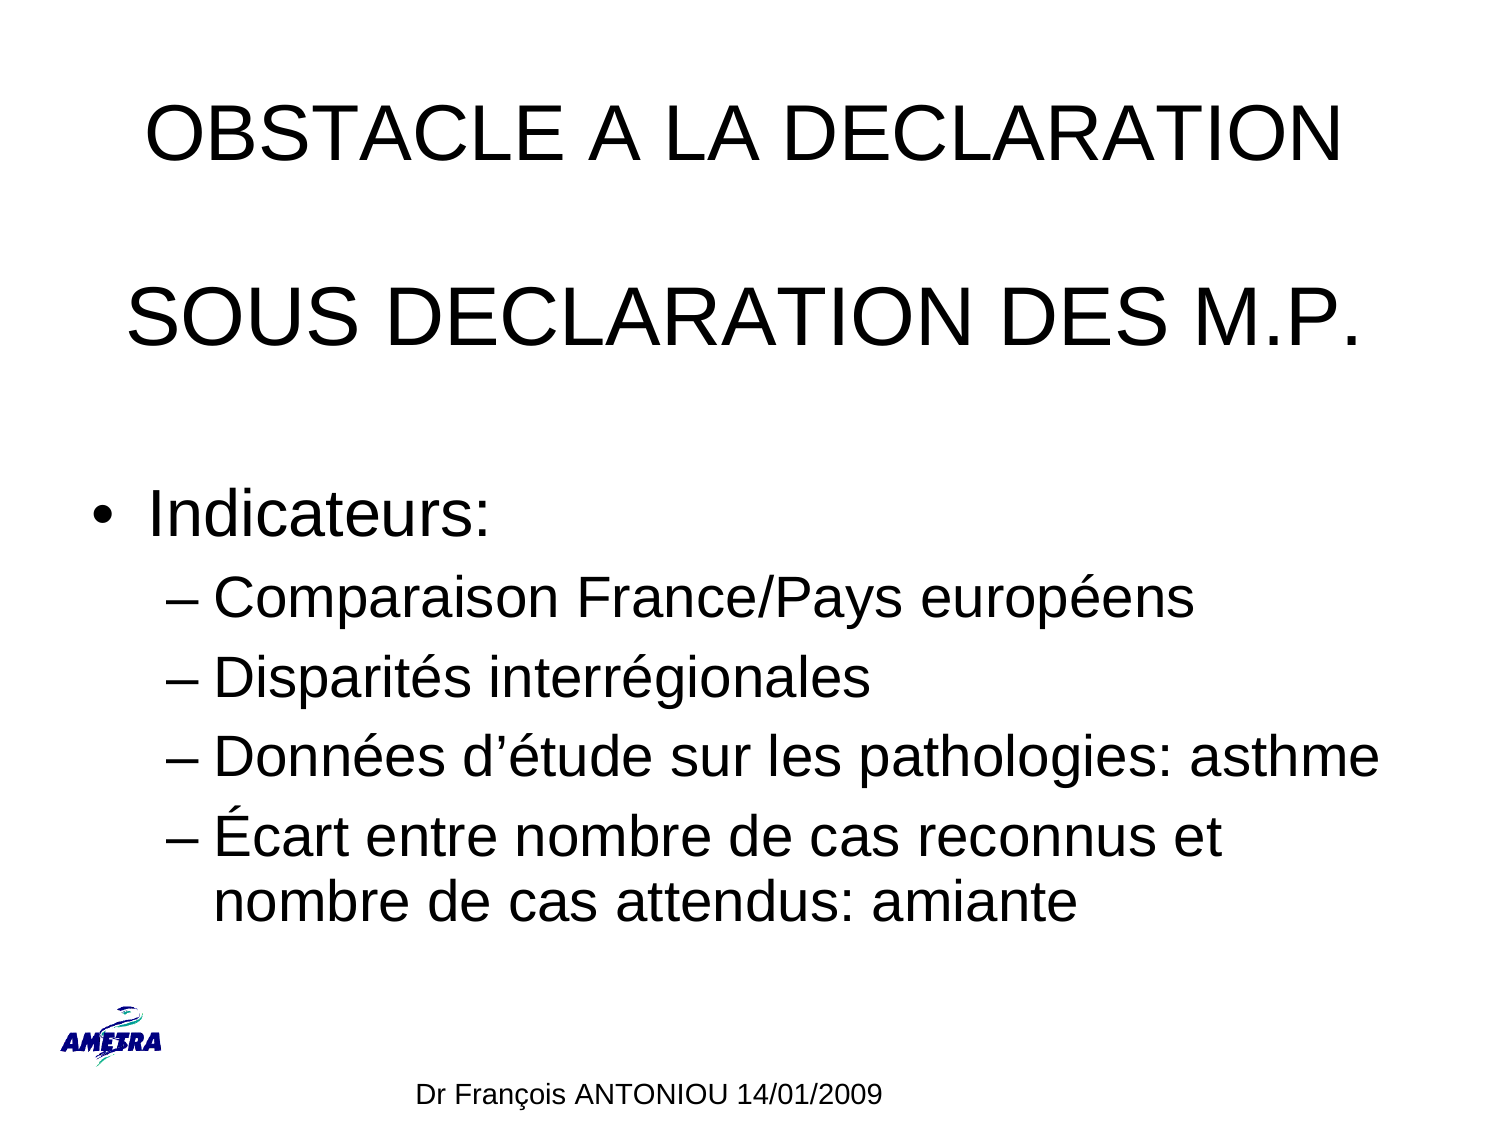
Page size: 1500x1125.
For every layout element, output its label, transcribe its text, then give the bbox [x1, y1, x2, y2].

list Indicateurs: Comparaison France/Pays européens Disparités interrégionales Données d’étude sur les pathologies: asthme Écart entre nombre de cas reconnus et nombre de cas attendus: amiante [76, 467, 1427, 1040]
picture [41, 984, 184, 1093]
title OBSTACLE A LA DECLARATION SOUS DECLARATION DES M.P. [64, 70, 1426, 381]
